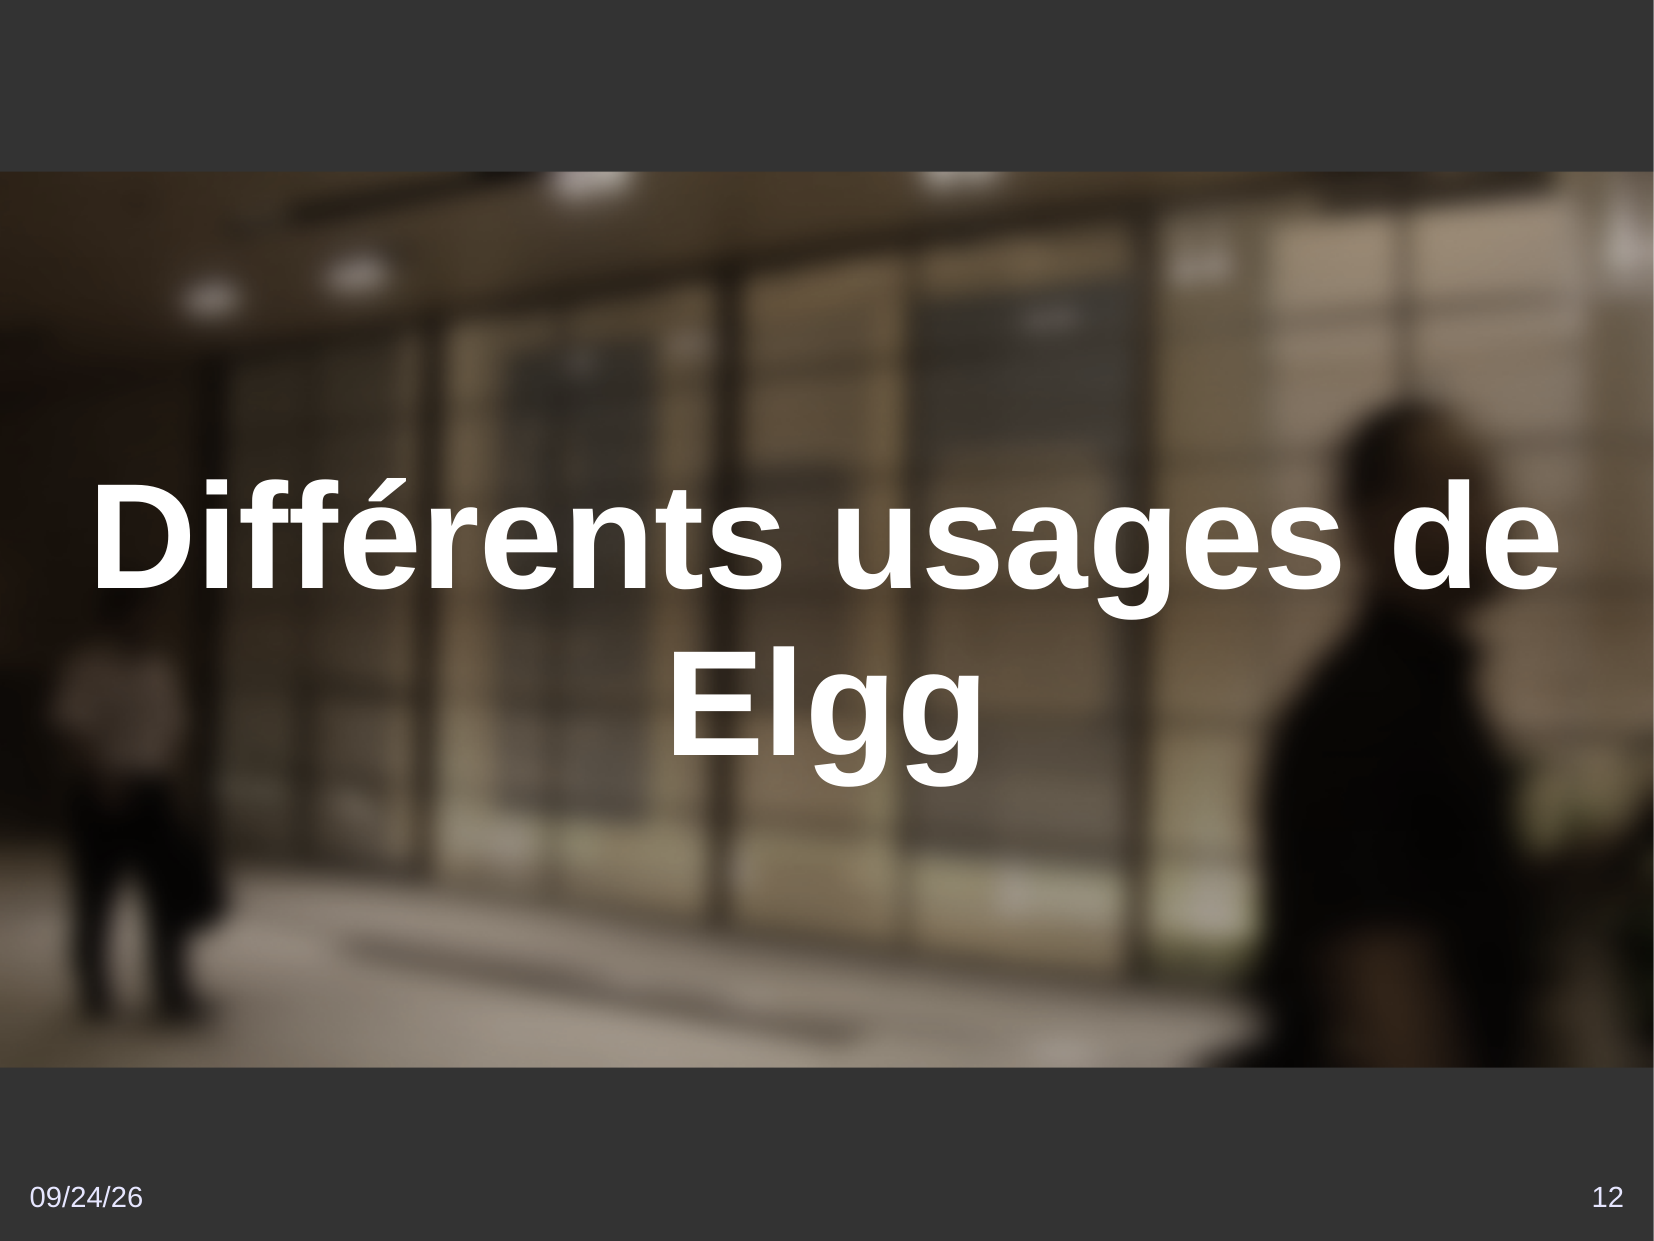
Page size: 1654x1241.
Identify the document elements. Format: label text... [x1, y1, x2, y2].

picture [0, 0, 1654, 1241]
title Différents usages de Elgg [29, 214, 1625, 1027]
